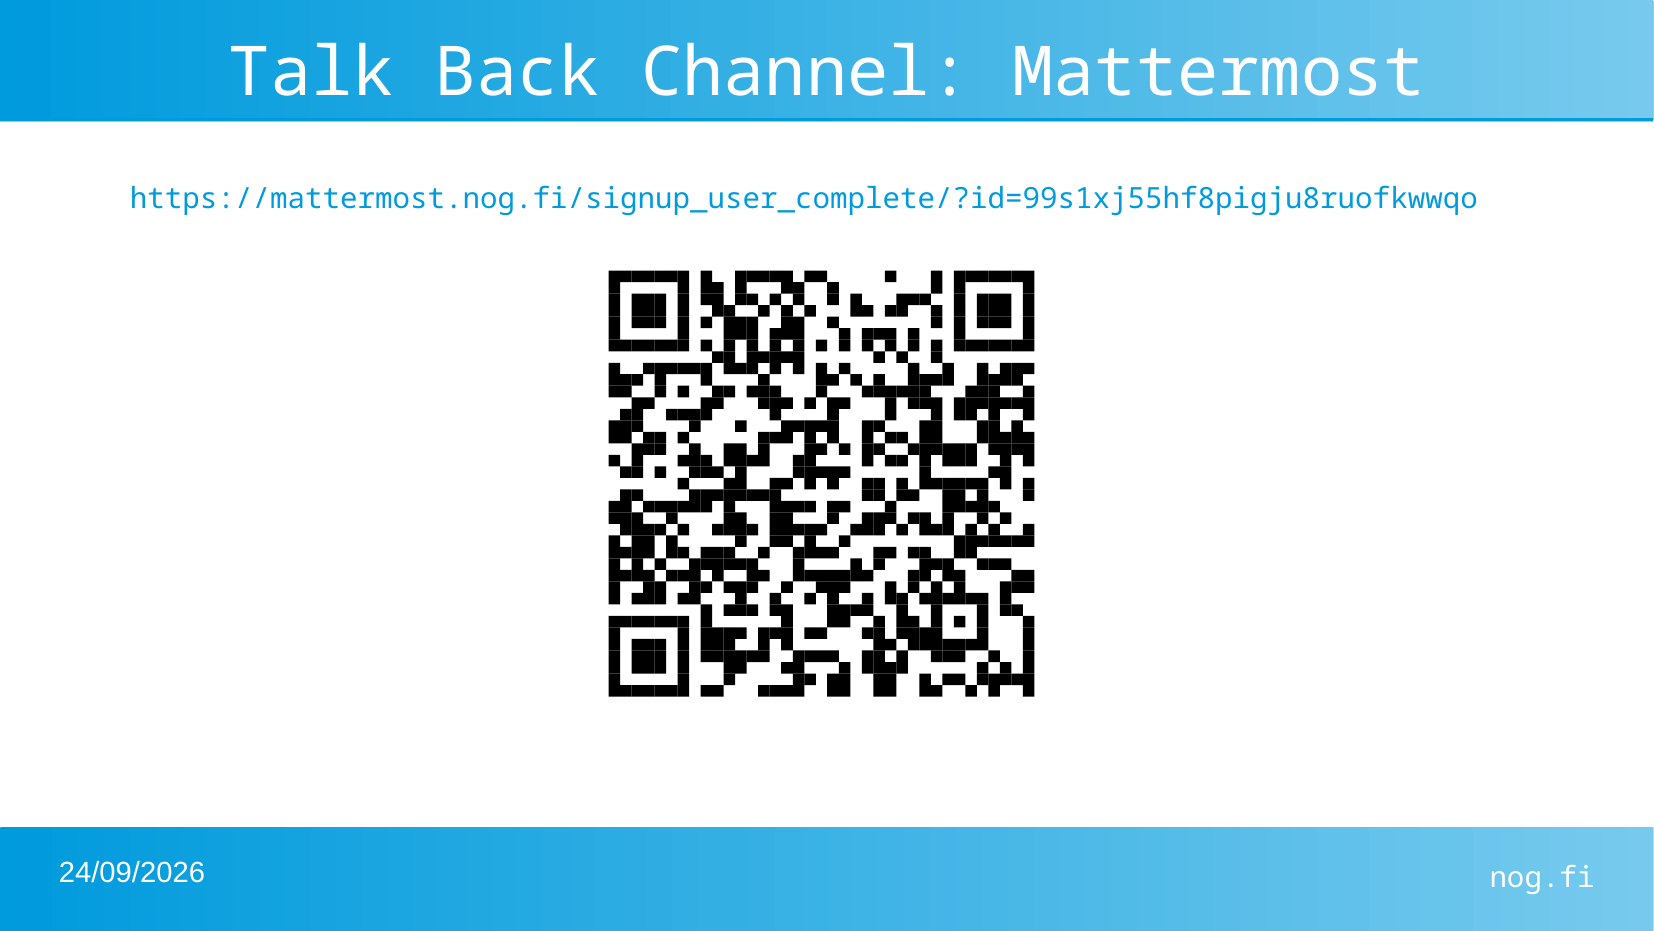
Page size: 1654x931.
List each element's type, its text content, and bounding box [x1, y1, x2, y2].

list https://mattermost.nog.fi/signup_user_complete/?id=99s1xj55hf8pigju8ruofkwwqo [59, 177, 1595, 768]
picture [561, 223, 1083, 745]
title Talk Back Channel: Mattermost [59, 26, 1595, 112]
